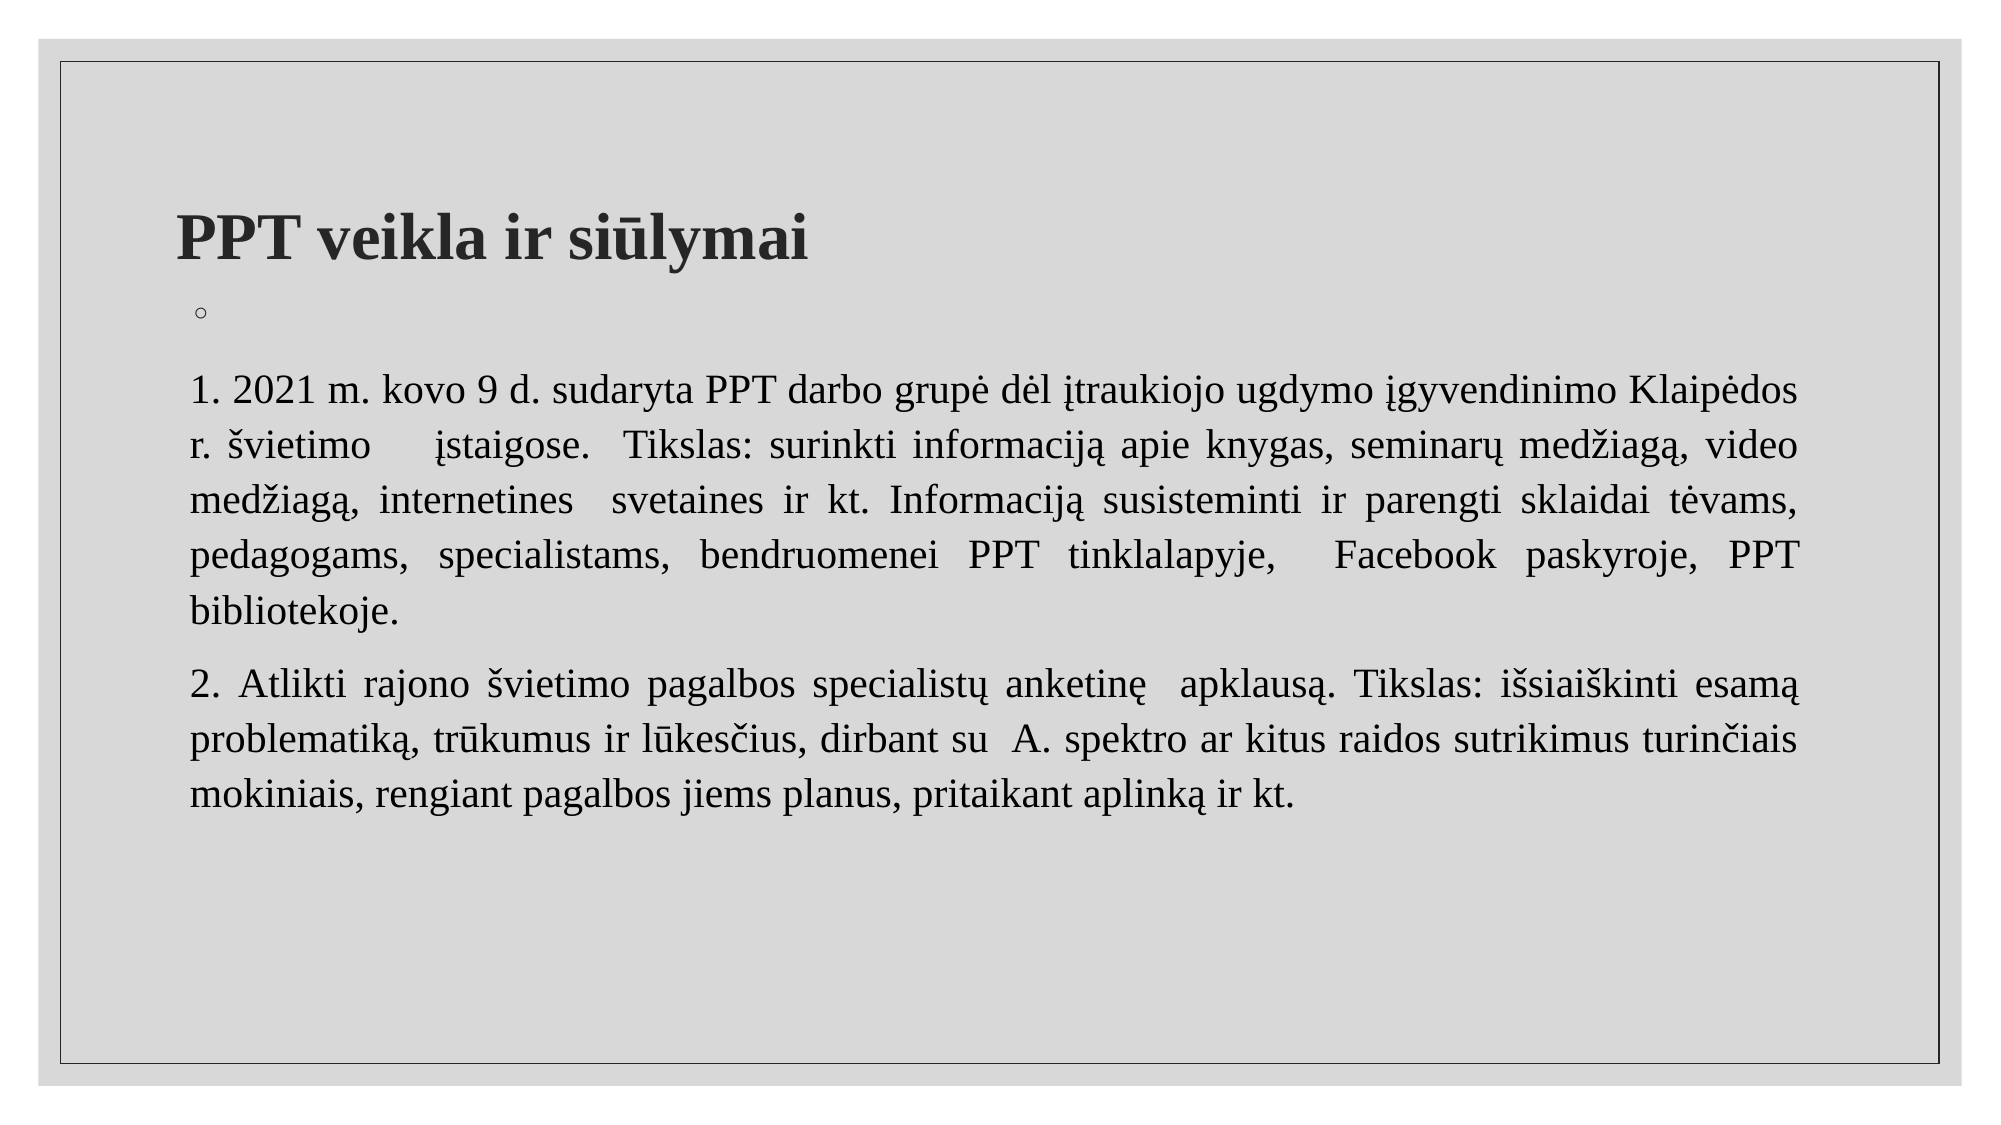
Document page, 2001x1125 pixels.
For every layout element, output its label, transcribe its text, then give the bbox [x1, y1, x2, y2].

title PPT veikla ir siūlymai [161, 113, 1896, 279]
list 1. 2021 m. kovo 9 d. sudaryta PPT darbo grupė dėl įtraukiojo ugdymo įgyvendinimo Klaipėdos r. švietimo įstaigose. Tikslas: surinkti informaciją apie knygas, seminarų medžiagą, video medžiagą, internetines svetaines ir kt. Informaciją susisteminti ir parengti sklaidai tėvams, pedagogams, specialistams, bendruomenei PPT tinklalapyje, Facebook paskyroje, PPT bibliotekoje. 2. Atlikti rajono švietimo pagalbos specialistų anketinę apklausą. Tikslas: išsiaiškinti esamą problematiką, trūkumus ir lūkesčius, dirbant su A. spektro ar kitus raidos sutrikimus turinčiais mokiniais, rengiant pagalbos jiems planus, pritaikant aplinką ir kt. [174, 279, 1825, 977]
